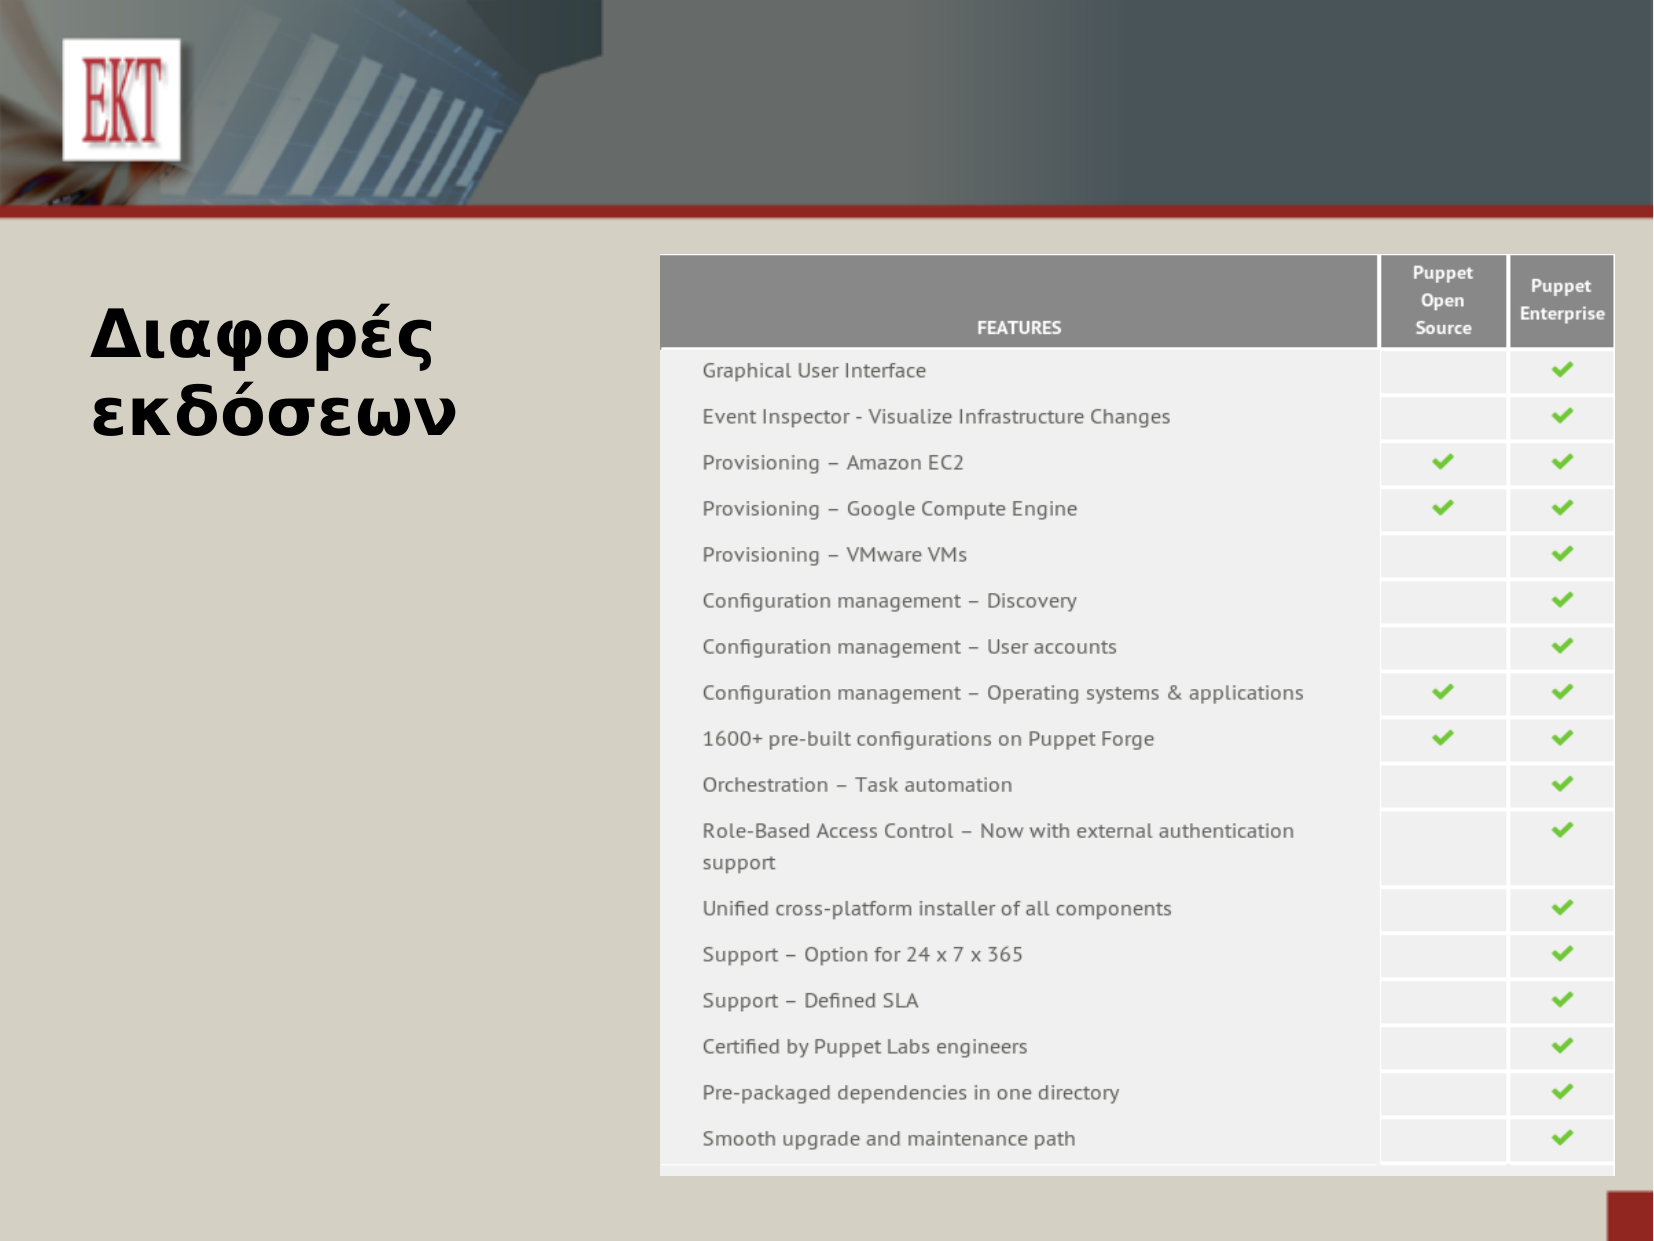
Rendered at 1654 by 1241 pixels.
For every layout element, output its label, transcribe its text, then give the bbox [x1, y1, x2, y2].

text_box Διαφορές εκδόσεων [90, 255, 547, 492]
picture [0, 0, 1654, 1241]
